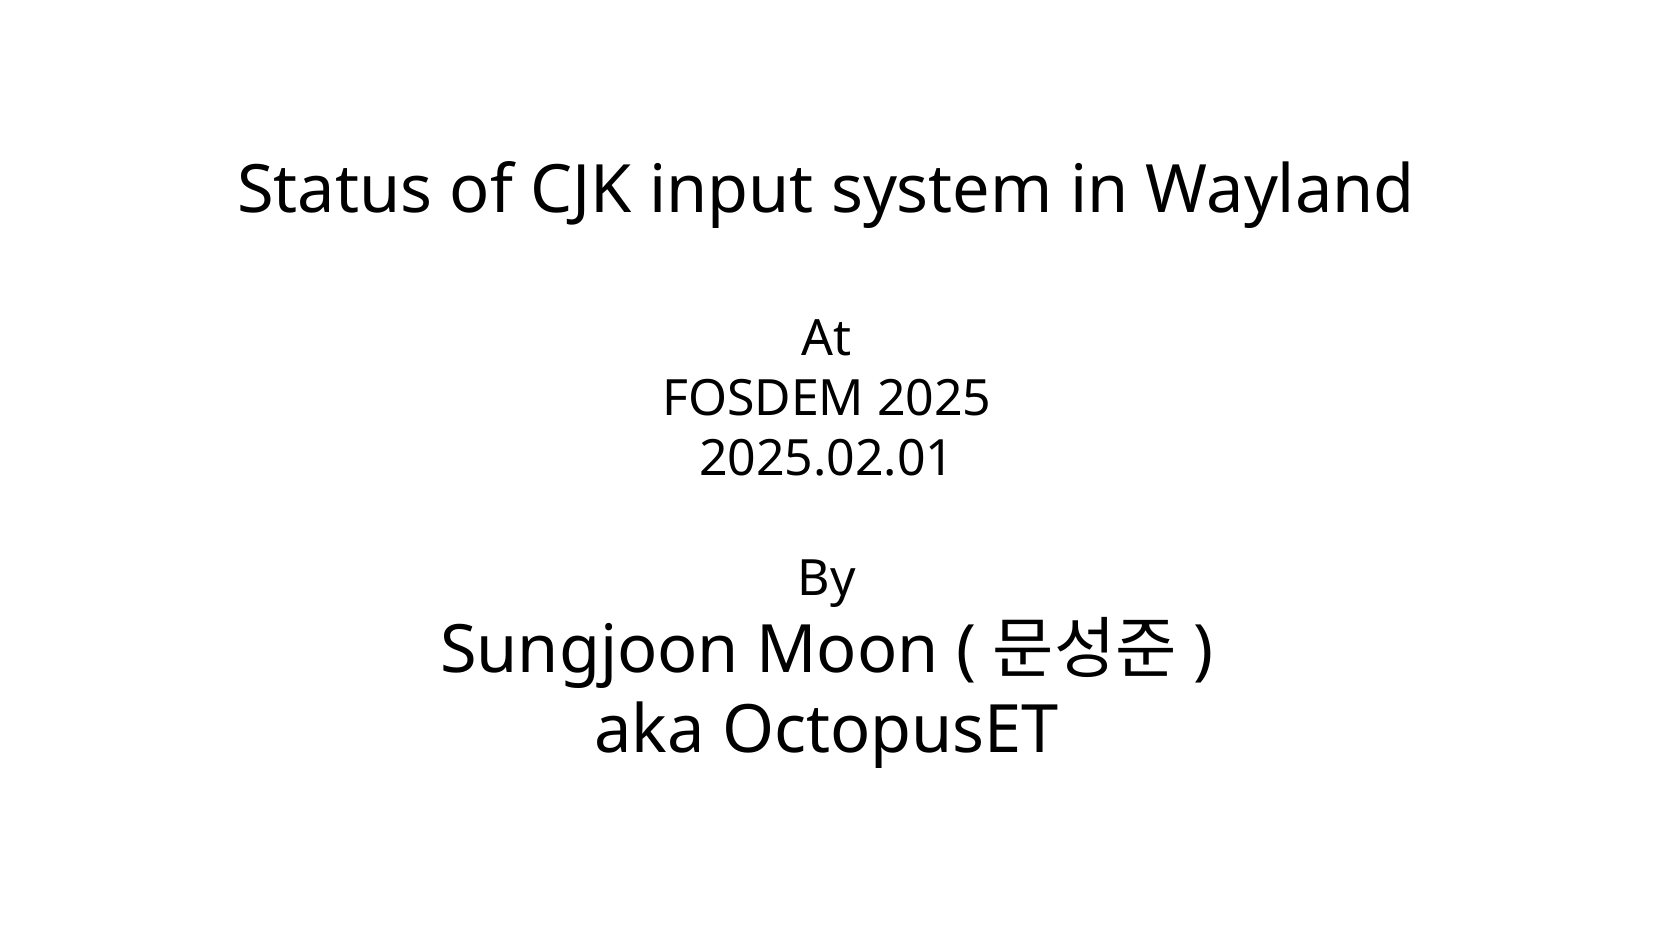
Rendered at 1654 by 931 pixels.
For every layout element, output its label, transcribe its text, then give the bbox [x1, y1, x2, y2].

text_box Status of CJK input system in Wayland At FOSDEM 2025 2025.02.01 By Sungjoon Moon (문성준) aka OctopusET [82, 37, 1571, 875]
